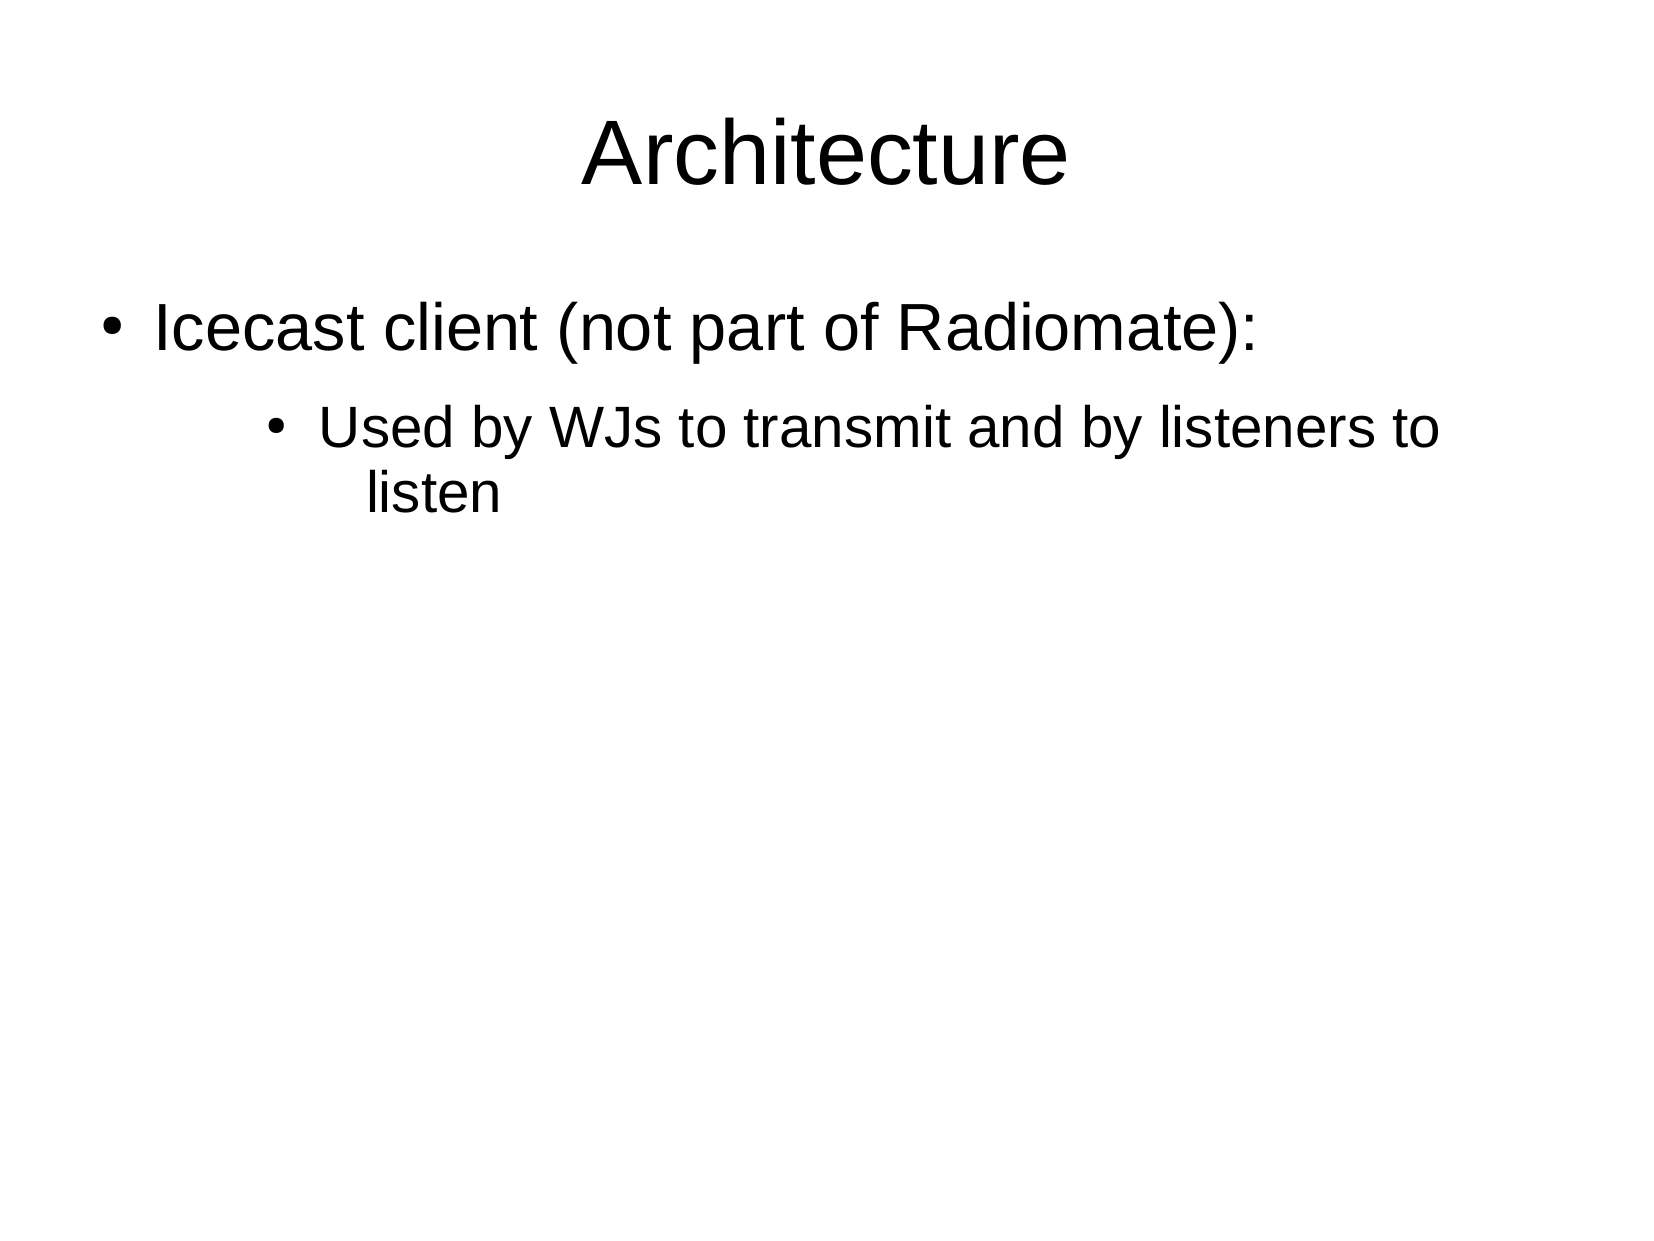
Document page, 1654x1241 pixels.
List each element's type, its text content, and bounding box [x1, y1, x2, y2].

list Icecast client (not part of Radiomate): Used by WJs to transmit and by listeners to listen [82, 290, 1571, 1109]
title Architecture [82, 49, 1571, 257]
